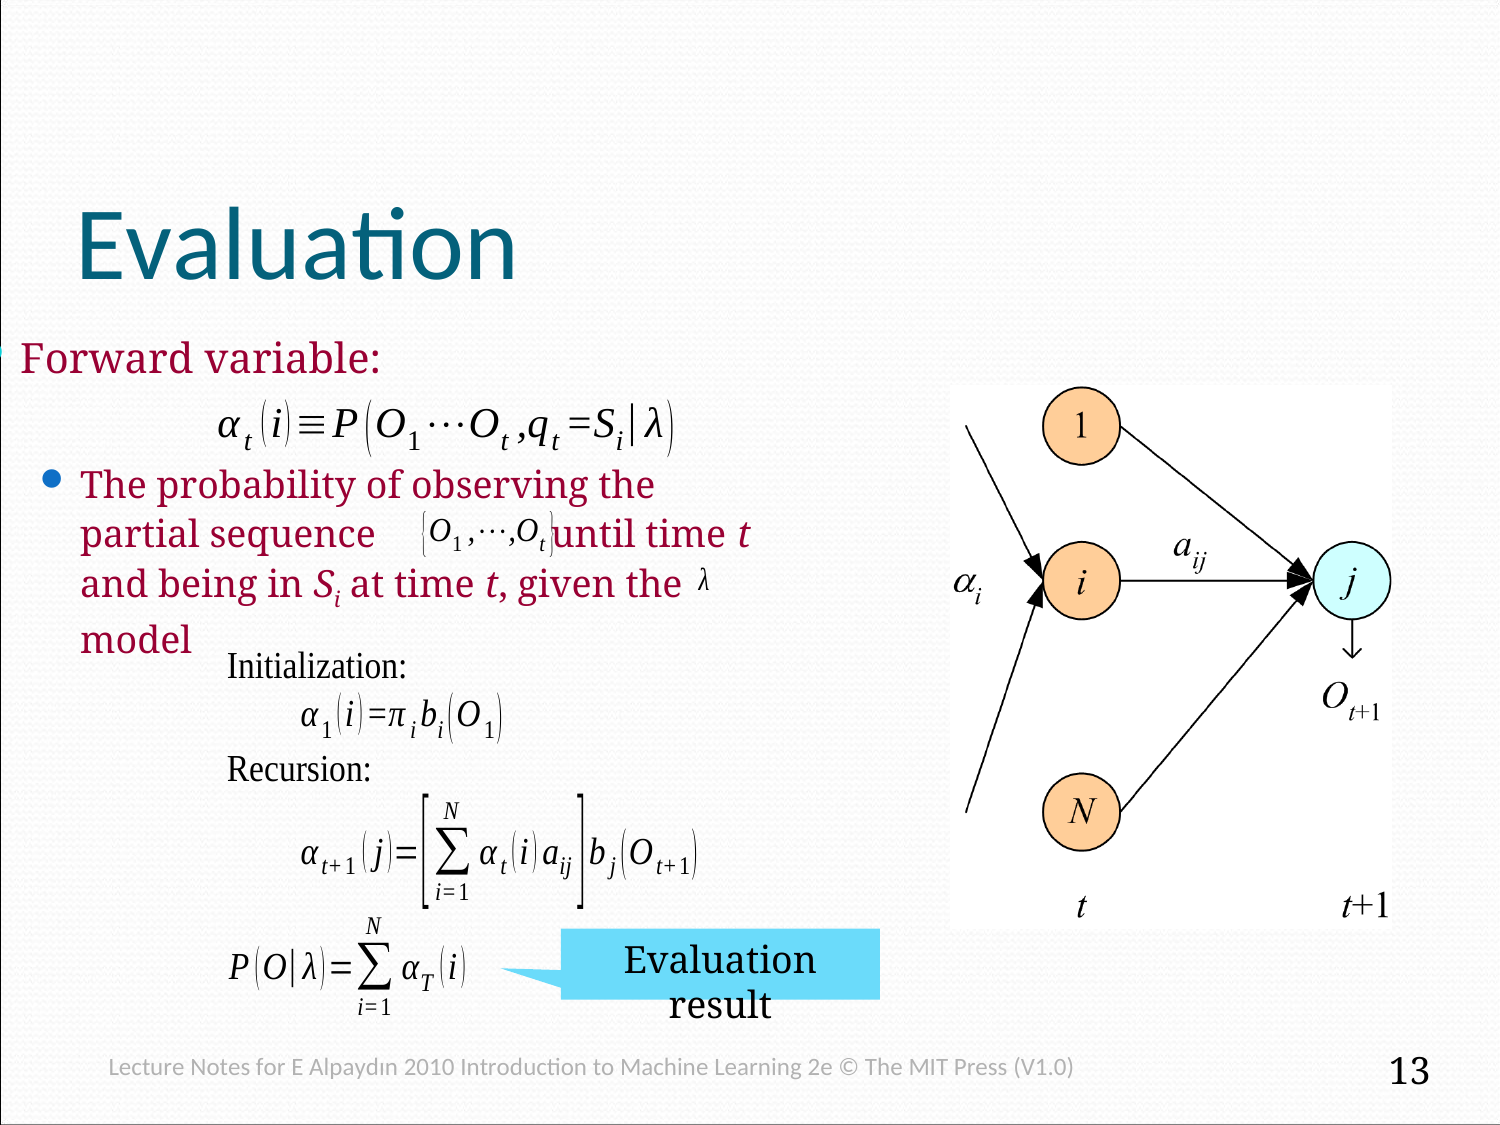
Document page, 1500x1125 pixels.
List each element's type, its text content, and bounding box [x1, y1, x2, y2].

chart [690, 562, 719, 598]
picture [0, 0, 1500, 1125]
text_box <number> [1080, 1023, 1431, 1099]
text_box Evaluation [75, 75, 1426, 301]
chart [413, 509, 567, 559]
text_box Evaluation result [500, 928, 880, 1000]
chart [692, 1000, 700, 1006]
text_box Lecture Notes for E Alpaydın 2010 Introduction to Machine Learning 2e © The MIT Press (V1.0) [93, 1042, 1254, 1103]
text_box Forward variable: The probability of observing the partial sequence until time t and being in Si at time t, given the model [0, 319, 778, 1065]
chart [218, 645, 715, 1021]
chart [206, 397, 691, 460]
